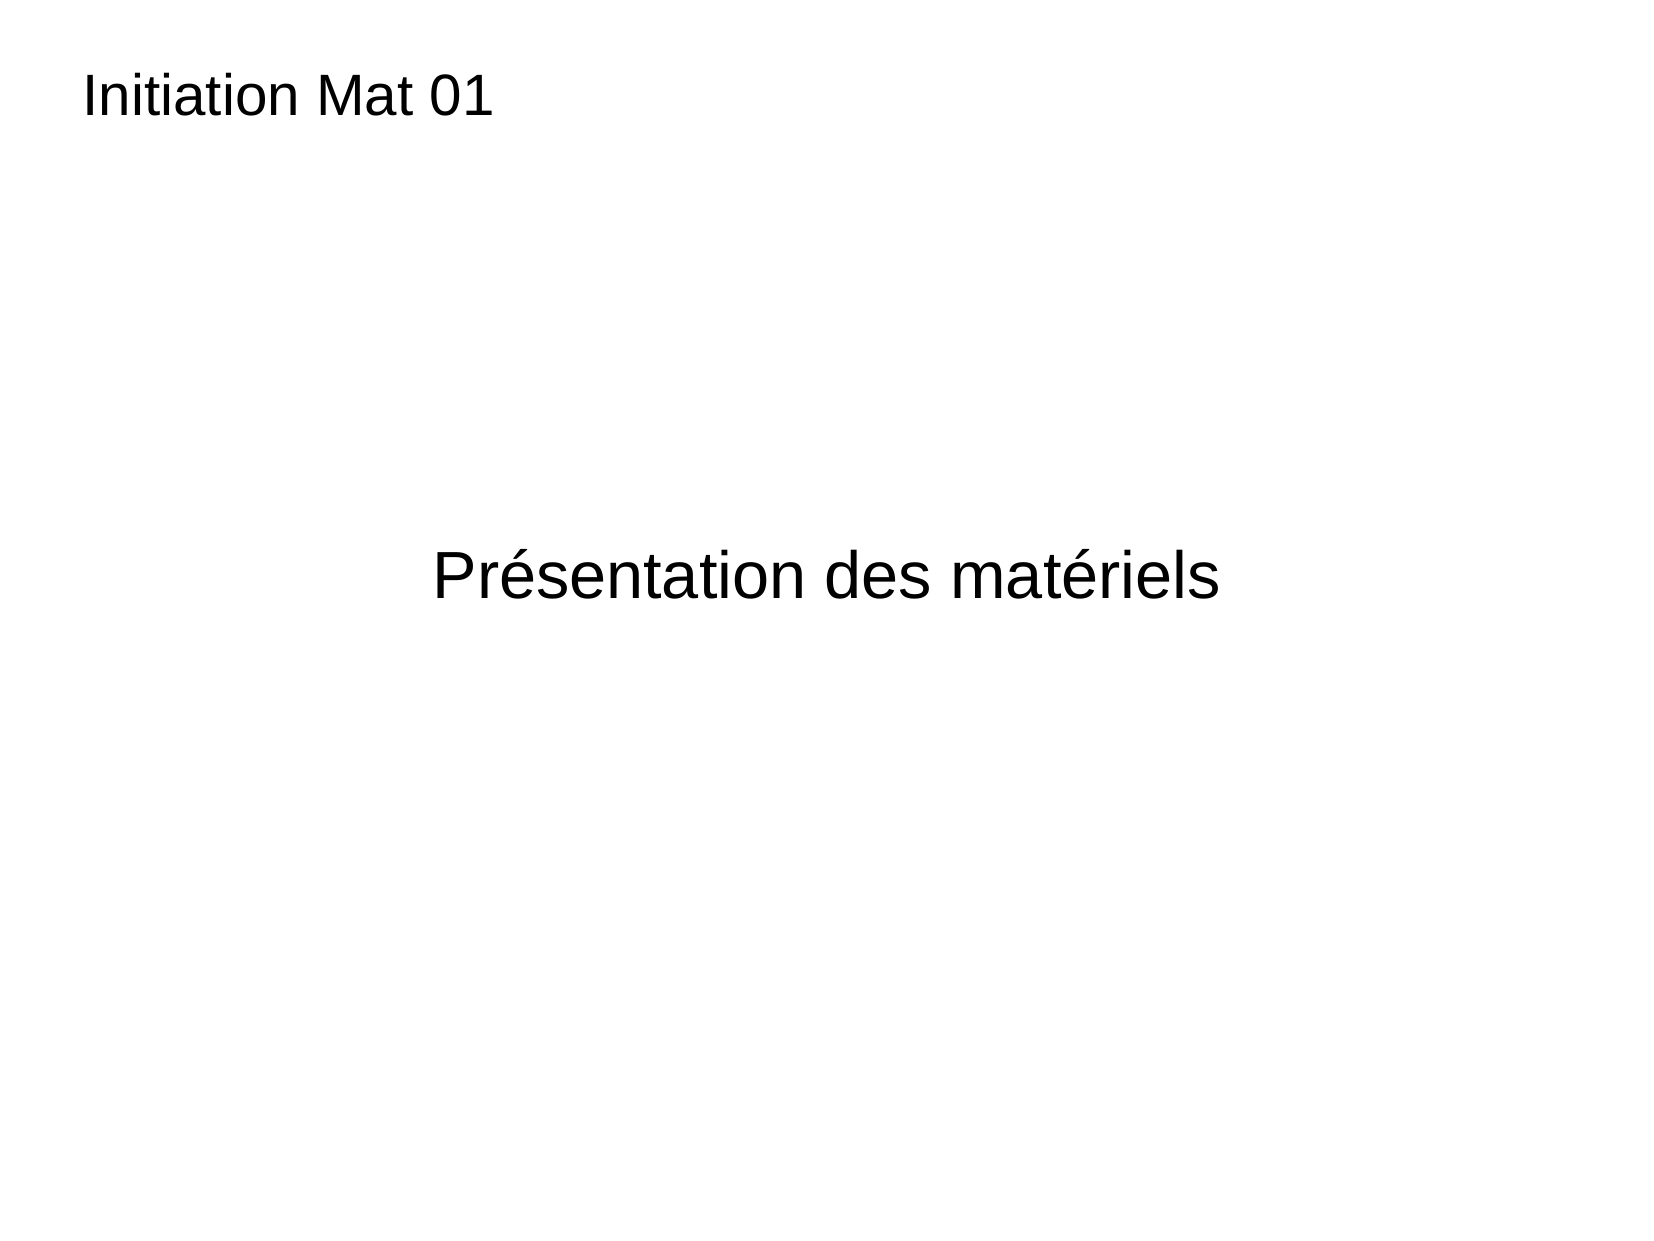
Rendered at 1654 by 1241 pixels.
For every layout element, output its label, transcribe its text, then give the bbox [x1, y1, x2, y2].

title Initiation Mat 01 [82, 49, 1571, 142]
subtitle Présentation des matériels [82, 290, 1571, 1010]
